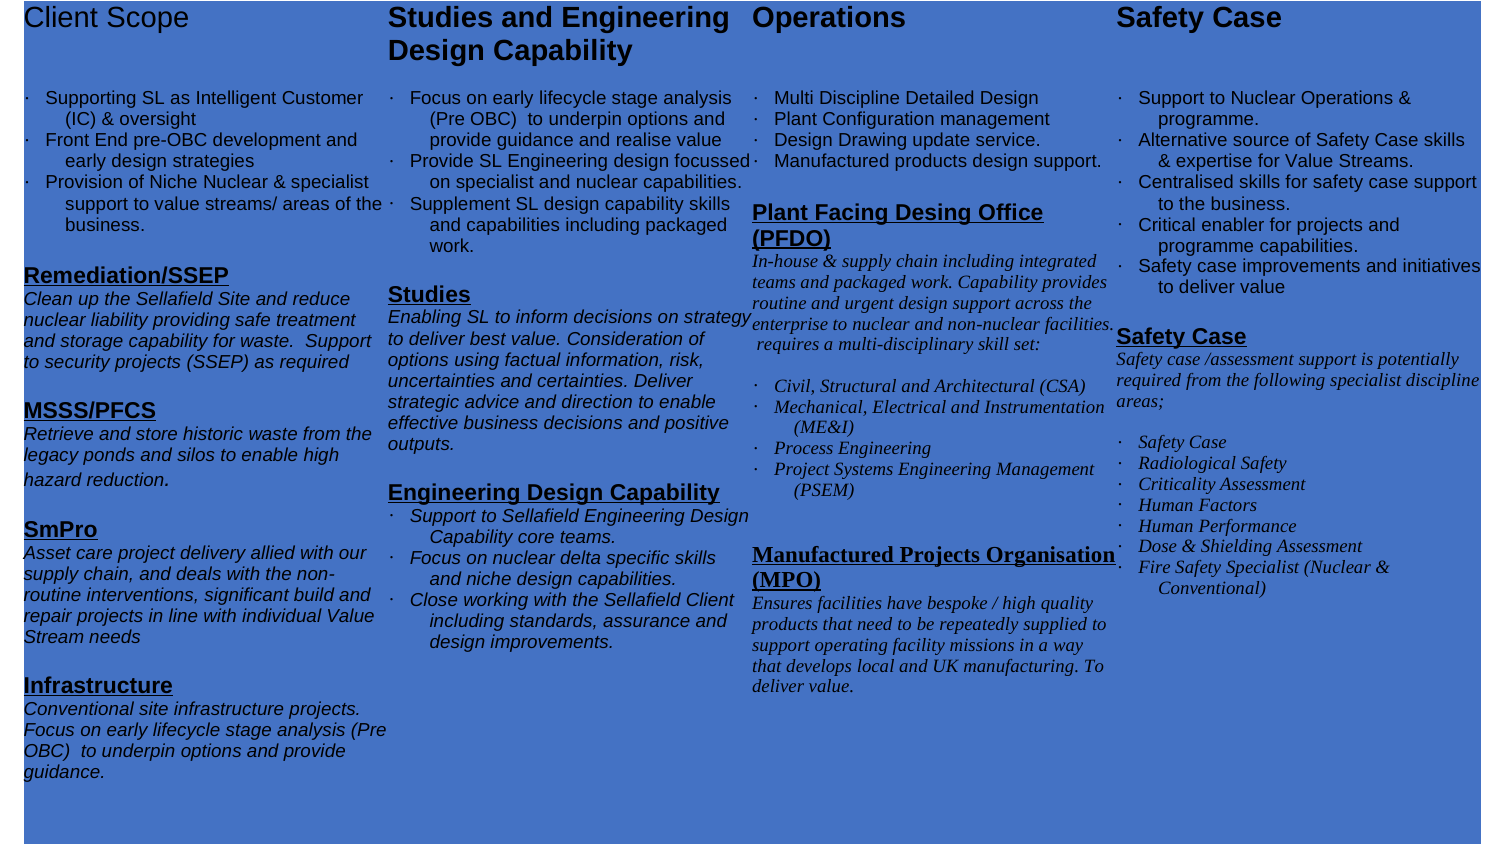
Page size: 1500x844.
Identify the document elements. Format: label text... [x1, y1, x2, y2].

table_cell Support to Nuclear Operations & programme. Alternative source of Safety Case skills & expertise for Value Streams. Centralised skills for safety case support to the business. Critical enabler for projects and programme capabilities. Safety case improvements and initiatives to deliver value Safety Case Safety case /assessment support is potentially required from the following specialist discipline areas; Safety Case Radiological Safety Criticality Assessment Human Factors Human Performance Dose & Shielding Assessment Fire Safety Specialist (Nuclear & Conventional) [1116, 88, 1481, 844]
table_cell Supporting SL as Intelligent Customer (IC) & oversight Front End pre-OBC development and early design strategies Provision of Niche Nuclear & specialist support to value streams/ areas of the business. Remediation/SSEP Clean up the Sellafield Site and reduce nuclear liability providing safe treatment and storage capability for waste. Support to security projects (SSEP) as required MSSS/PFCS Retrieve and store historic waste from the legacy ponds and silos to enable high hazard reduction. SmPro Asset care project delivery allied with our supply chain, and deals with the non-routine interventions, significant build and repair projects in line with individual Value Stream needs Infrastructure Conventional site infrastructure projects. Focus on early lifecycle stage analysis (Pre OBC) to underpin options and provide guidance. [24, 88, 388, 844]
table_cell Multi Discipline Detailed Design Plant Configuration management Design Drawing update service. Manufactured products design support. Plant Facing Desing Office (PFDO) In-house & supply chain including integrated teams and packaged work. Capability provides routine and urgent design support across the enterprise to nuclear and non-nuclear facilities. requires a multi-disciplinary skill set: Civil, Structural and Architectural (CSA) Mechanical, Electrical and Instrumentation (ME&I) Process Engineering Project Systems Engineering Management (PSEM) Manufactured Projects Organisation (MPO) Ensures facilities have bespoke / high quality products that need to be repeatedly supplied to support operating facility missions in a way that develops local and UK manufacturing. To deliver value. [752, 88, 1116, 564]
table_header Safety Case [1116, 1, 1481, 88]
table_header Studies and Engineering Design Capability [388, 1, 752, 88]
table_cell Multi Discipline Detailed Design Plant Configuration management Design Drawing update service. Manufactured products design support. Plant Facing Desing Office (PFDO) In-house & supply chain including integrated teams and packaged work. Capability provides routine and urgent design support across the enterprise to nuclear and non-nuclear facilities. requires a multi-disciplinary skill set: Civil, Structural and Architectural (CSA) Mechanical, Electrical and Instrumentation (ME&I) Process Engineering Project Systems Engineering Management (PSEM) Manufactured Projects Organisation (MPO) Ensures facilities have bespoke / high quality products that need to be repeatedly supplied to support operating facility missions in a way that develops local and UK manufacturing. To deliver value. [752, 565, 1116, 844]
table_header Client Scope [24, 1, 388, 88]
table_cell Focus on early lifecycle stage analysis (Pre OBC) to underpin options and provide guidance and realise value Provide SL Engineering design focussed on specialist and nuclear capabilities. Supplement SL design capability skills and capabilities including packaged work. Studies Enabling SL to inform decisions on strategy to deliver best value. Consideration of options using factual information, risk, uncertainties and certainties. Deliver strategic advice and direction to enable effective business decisions and positive outputs. Engineering Design Capability Support to Sellafield Engineering Design Capability core teams. Focus on nuclear delta specific skills and niche design capabilities. Close working with the Sellafield Client including standards, assurance and design improvements. [388, 88, 752, 844]
table_header Operations [752, 1, 1116, 88]
